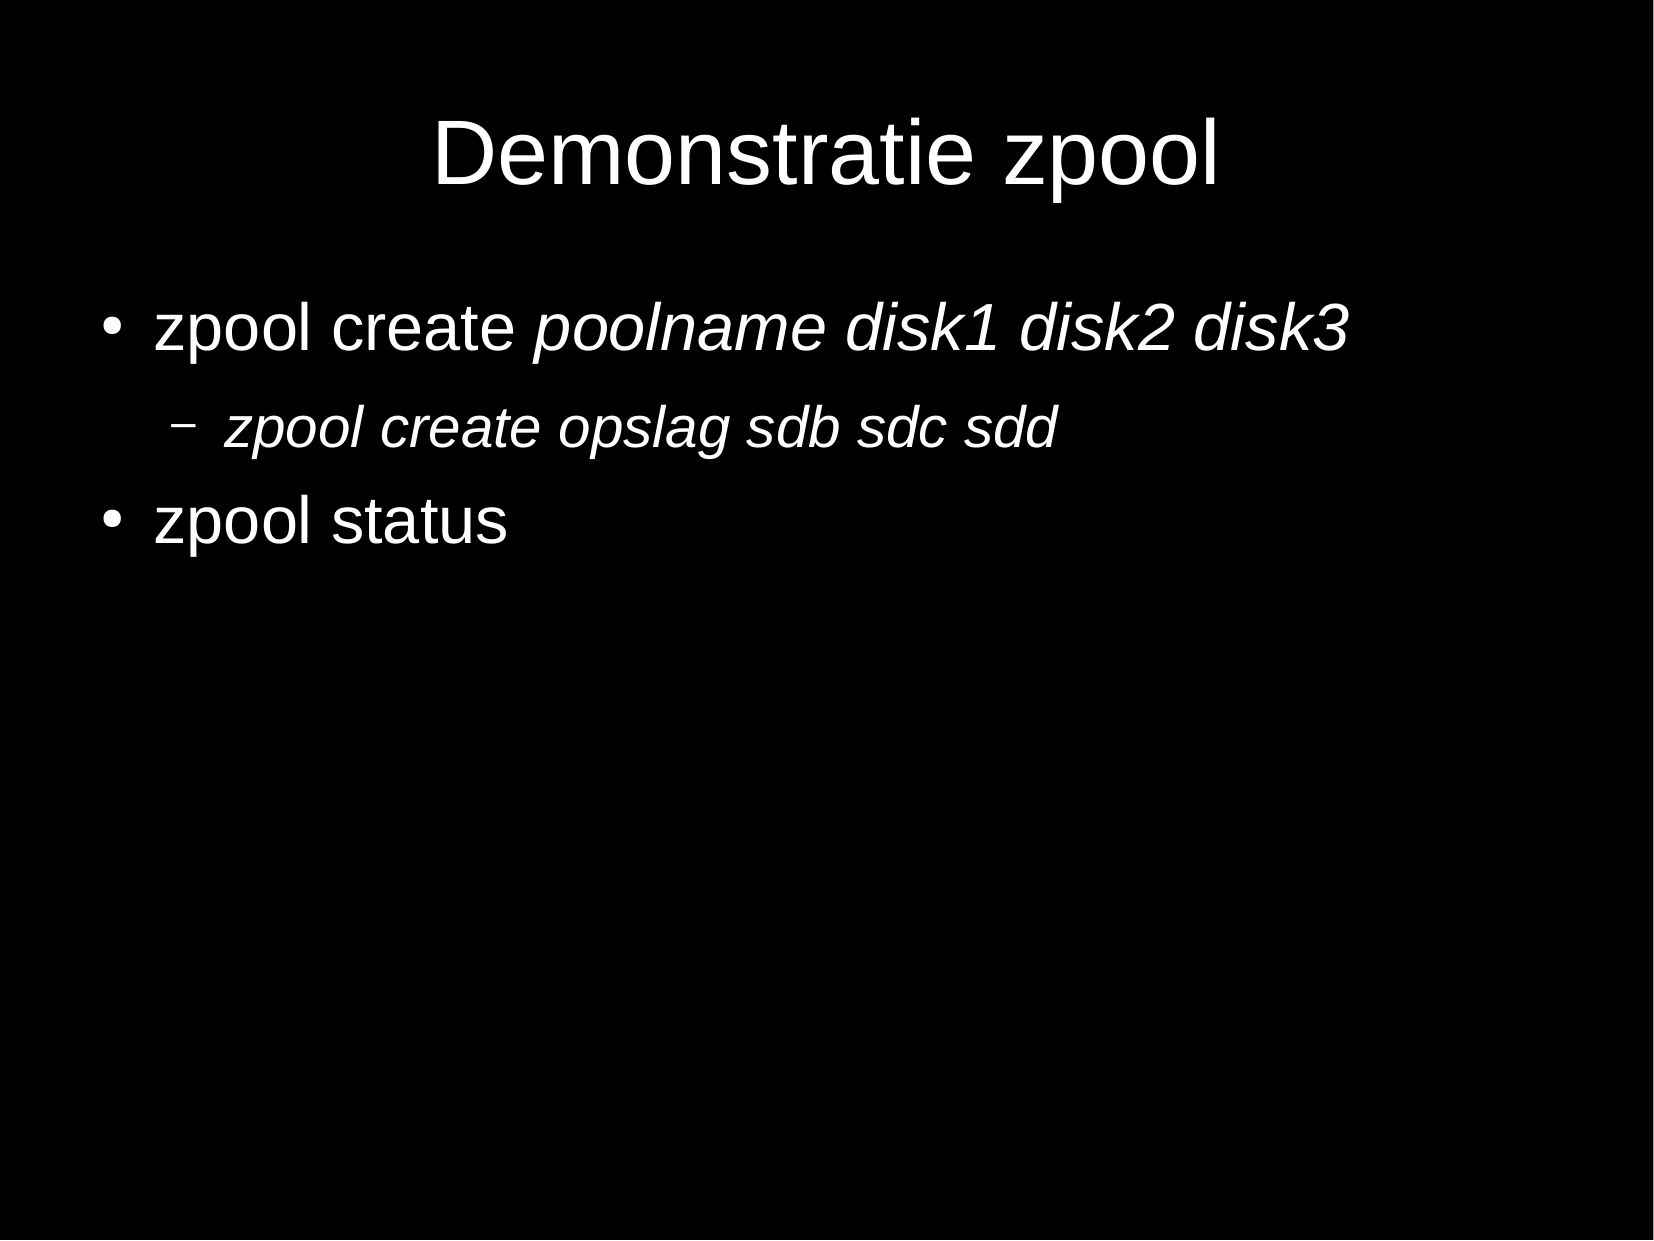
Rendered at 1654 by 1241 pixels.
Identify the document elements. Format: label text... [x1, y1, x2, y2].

title Demonstratie zpool [82, 49, 1571, 257]
list zpool create poolname disk1 disk2 disk3 zpool create opslag sdb sdc sdd zpool status [82, 290, 1571, 1010]
